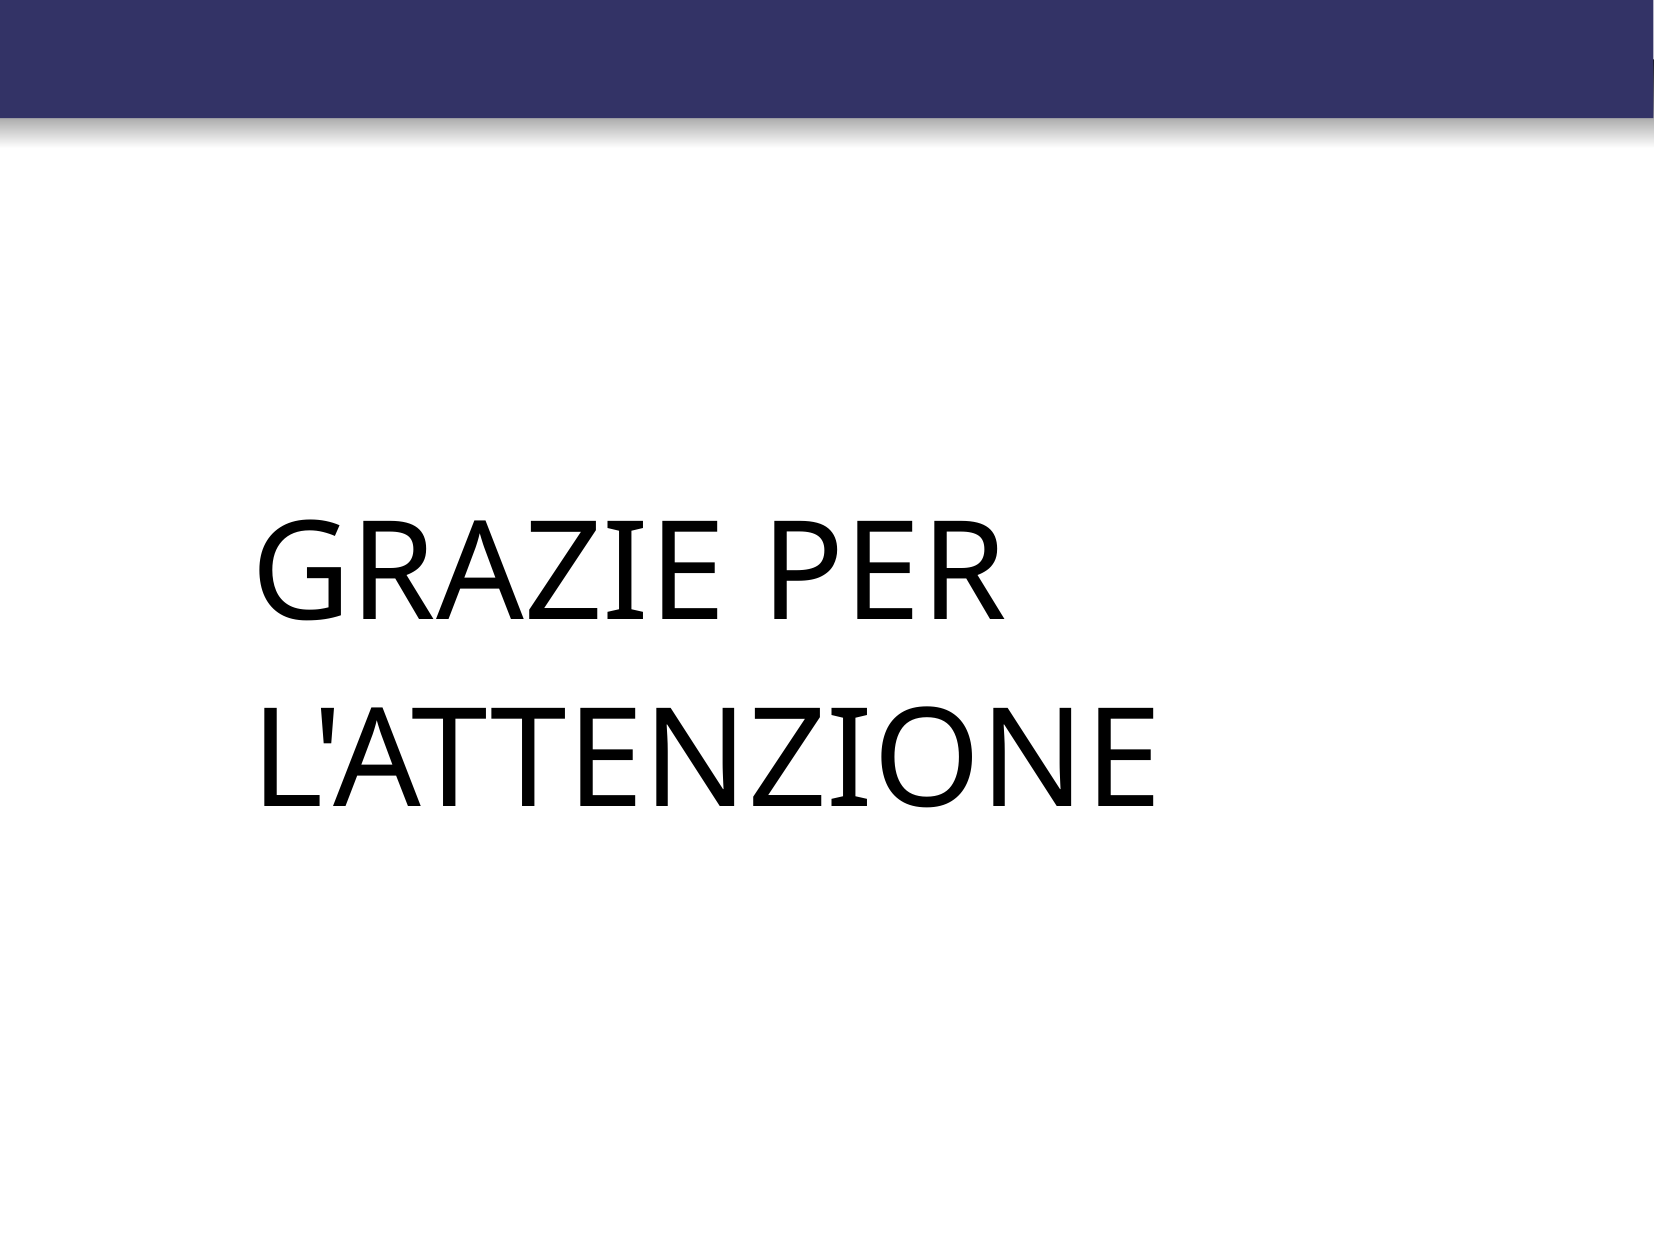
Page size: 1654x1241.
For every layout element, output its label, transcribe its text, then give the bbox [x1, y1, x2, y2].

text_box GRAZIE PER L'ATTENZIONE [236, 465, 1477, 916]
text_box [0, 0, 1654, 148]
